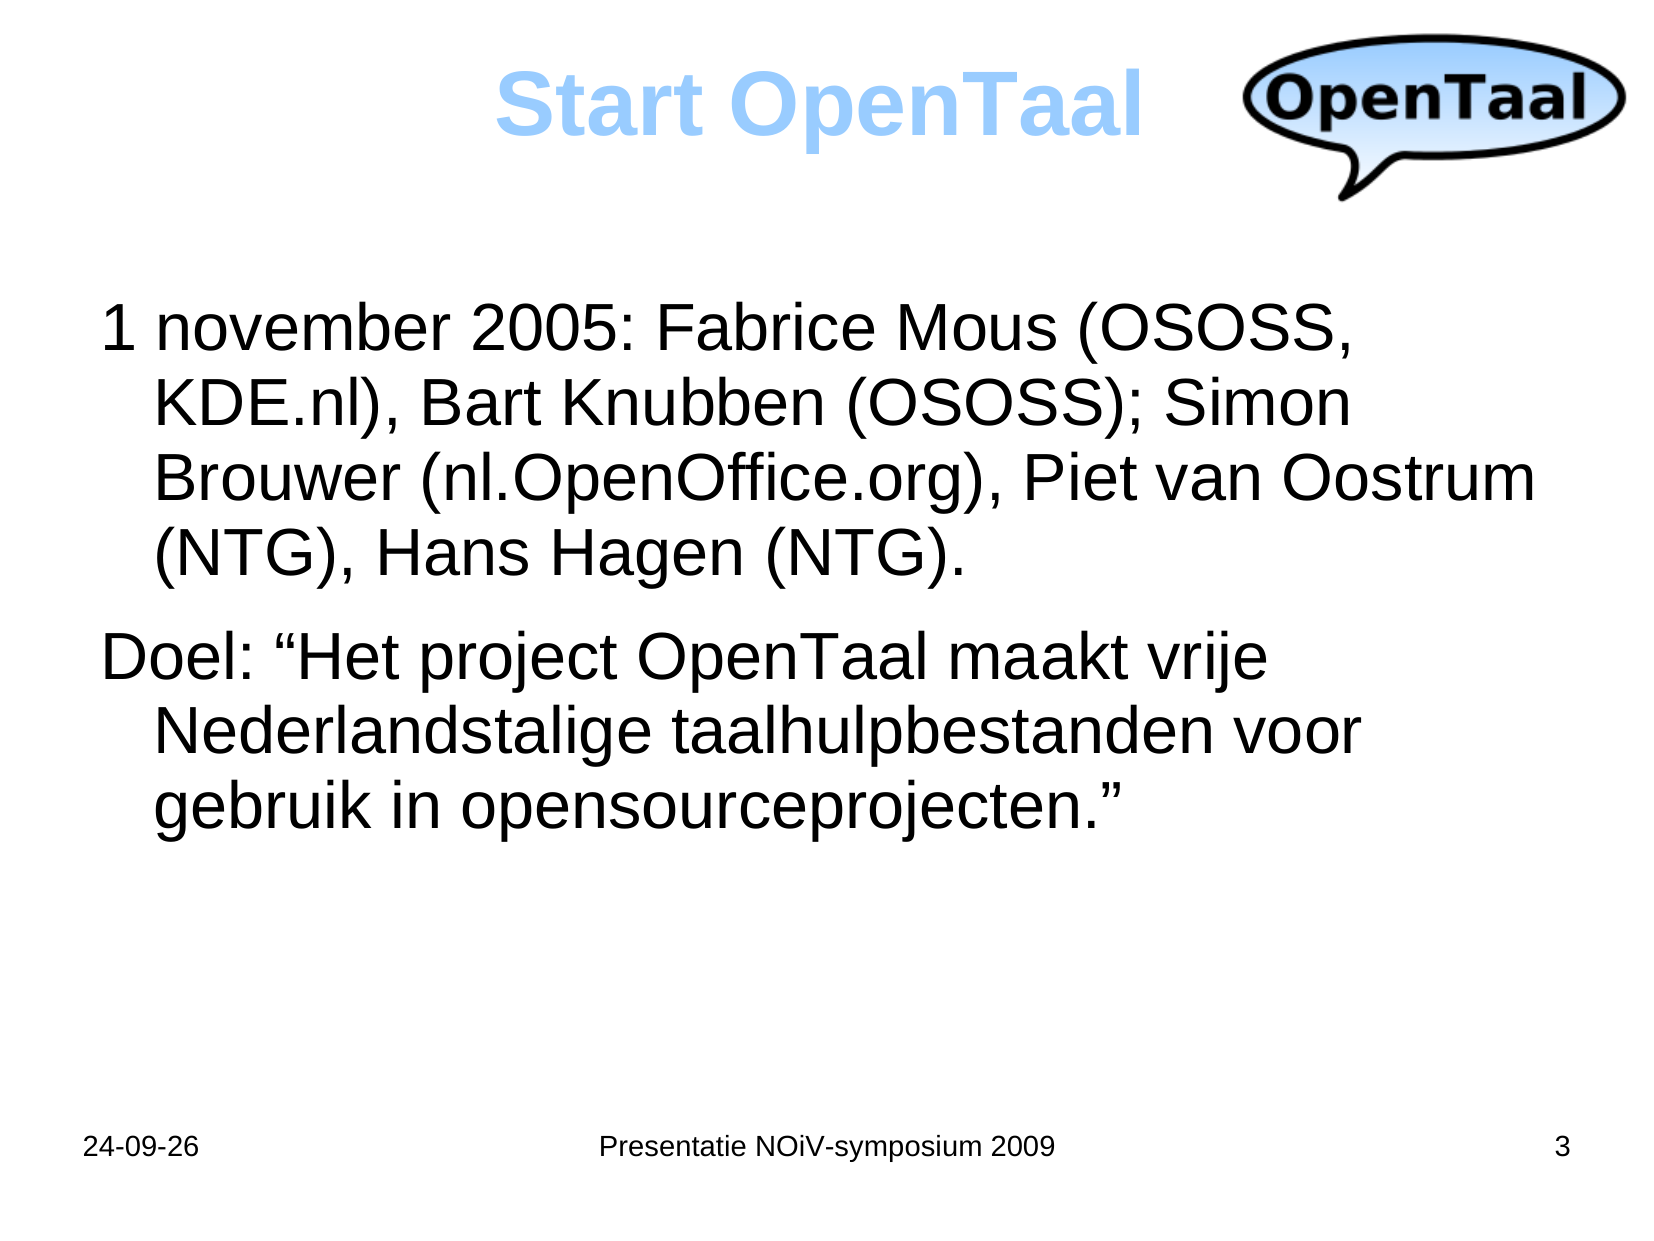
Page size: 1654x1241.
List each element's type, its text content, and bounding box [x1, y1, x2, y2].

list 1 november 2005: Fabrice Mous (OSOSS, KDE.nl), Bart Knubben (OSOSS); Simon Brouwer (nl.OpenOffice.org), Piet van Oostrum (NTG), Hans Hagen (NTG). Doel: “Het project OpenTaal maakt vrije Nederlandstalige taalhulpbestanden voor gebruik in opensourceprojecten.” [82, 290, 1571, 1094]
picture [1240, 29, 1631, 206]
title Start OpenTaal [76, 7, 1565, 200]
